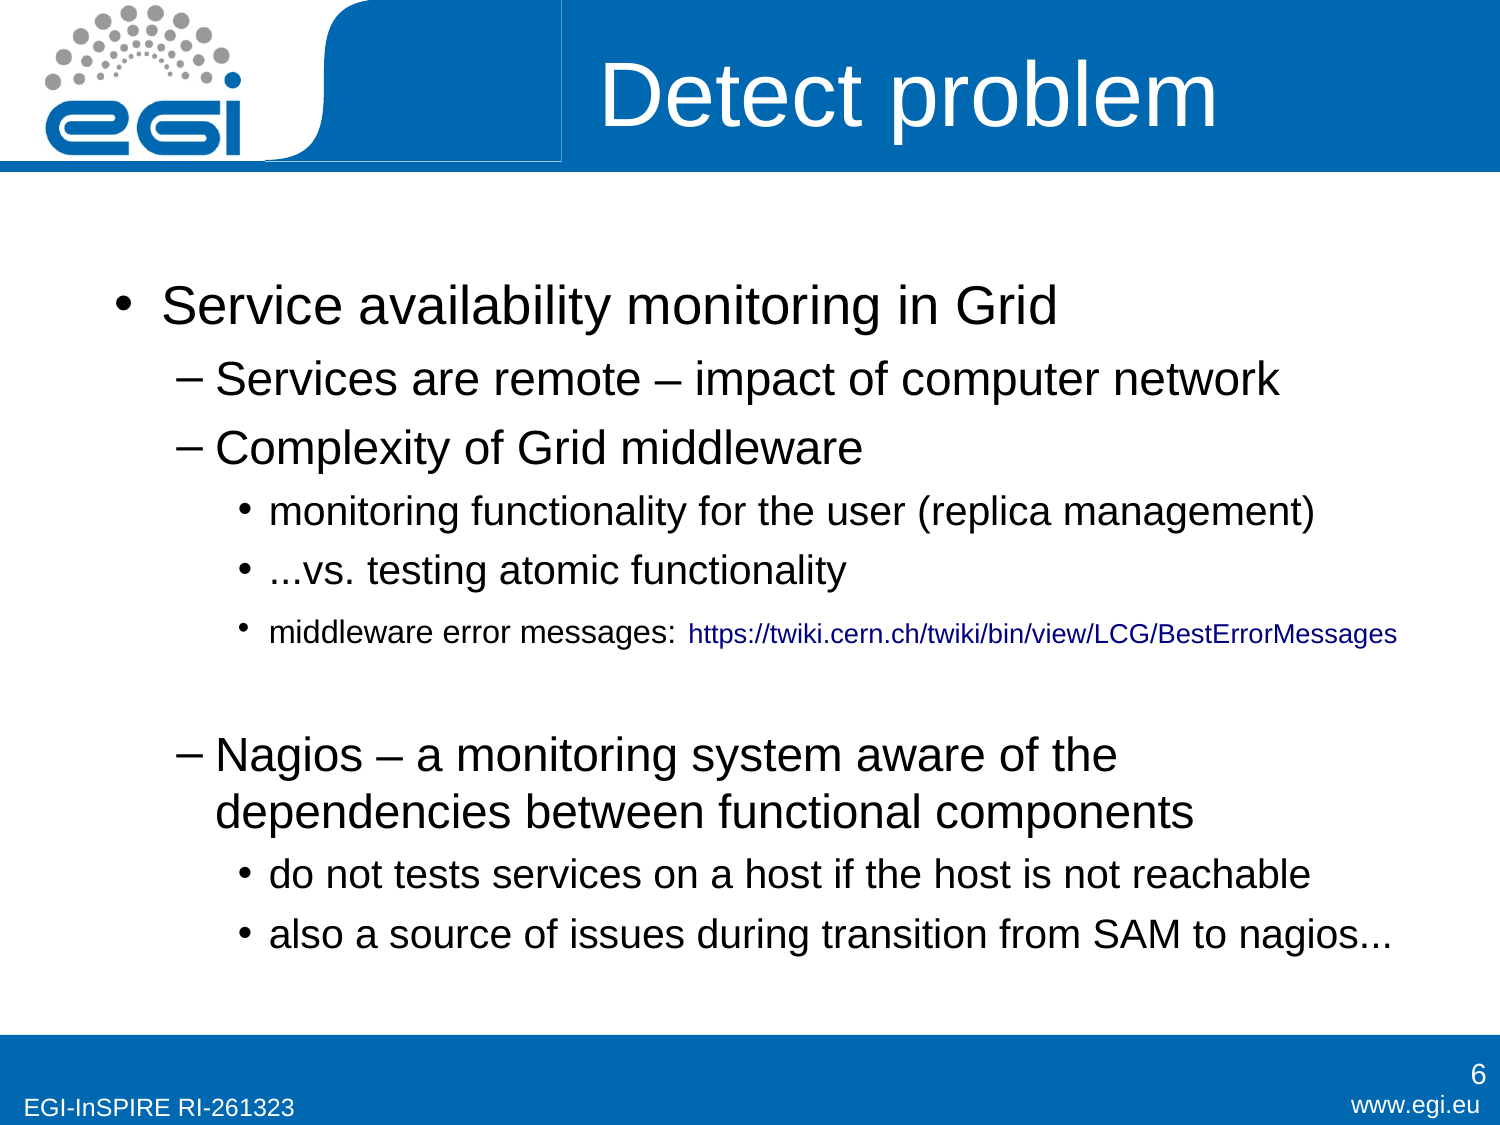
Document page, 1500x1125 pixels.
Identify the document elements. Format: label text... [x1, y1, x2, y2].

list Service availability monitoring in Grid Services are remote – impact of computer network Complexity of Grid middleware monitoring functionality for the user (replica management) ...vs. testing atomic functionality middleware error messages: https://twiki.cern.ch/twiki/bin/view/LCG/BestErrorMessages Nagios – a monitoring system aware of the dependencies between functional components do not tests services on a host if the host is not reachable also a source of issues during transition from SAM to nagios... [100, 262, 1426, 1006]
title Detect problem [348, 0, 1471, 216]
picture [0, 0, 265, 161]
